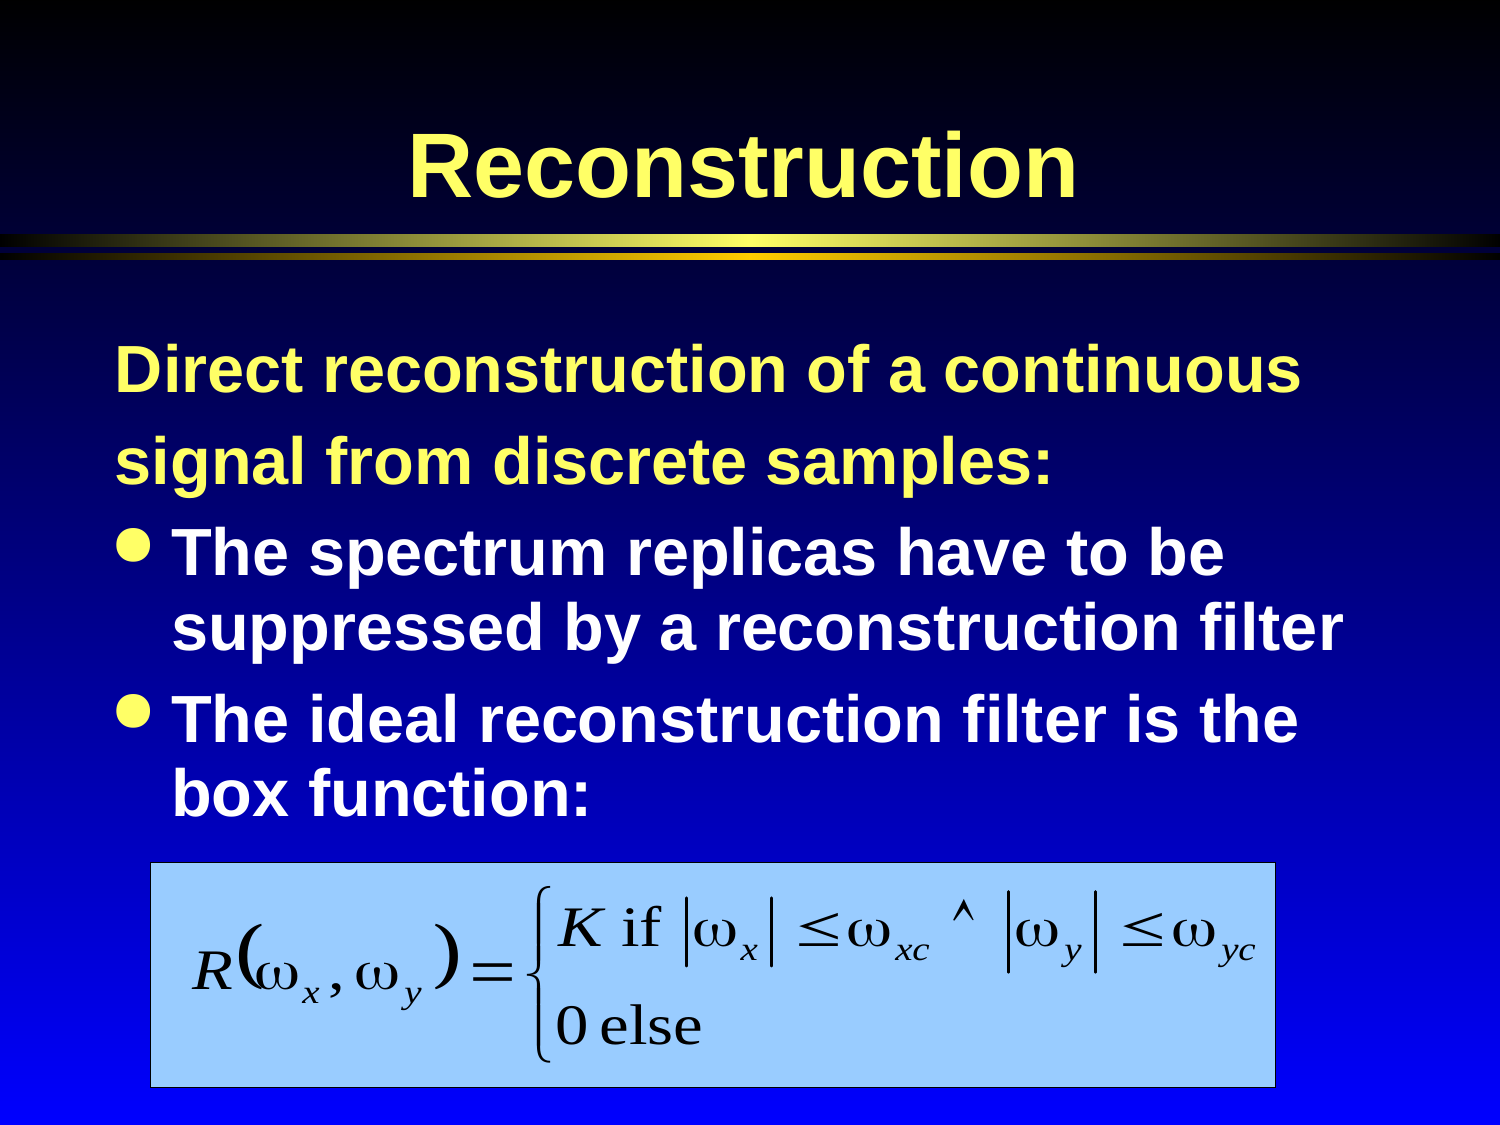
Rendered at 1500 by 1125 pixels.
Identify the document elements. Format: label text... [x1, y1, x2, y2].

title Reconstruction [99, 37, 1388, 225]
chart [180, 874, 1278, 1075]
list Direct reconstruction of a continuous signal from discrete samples: The spectrum replicas have to be suppressed by a reconstruction filter The ideal reconstruction filter is the box function: [99, 324, 1388, 892]
text_box [150, 892, 1276, 1088]
